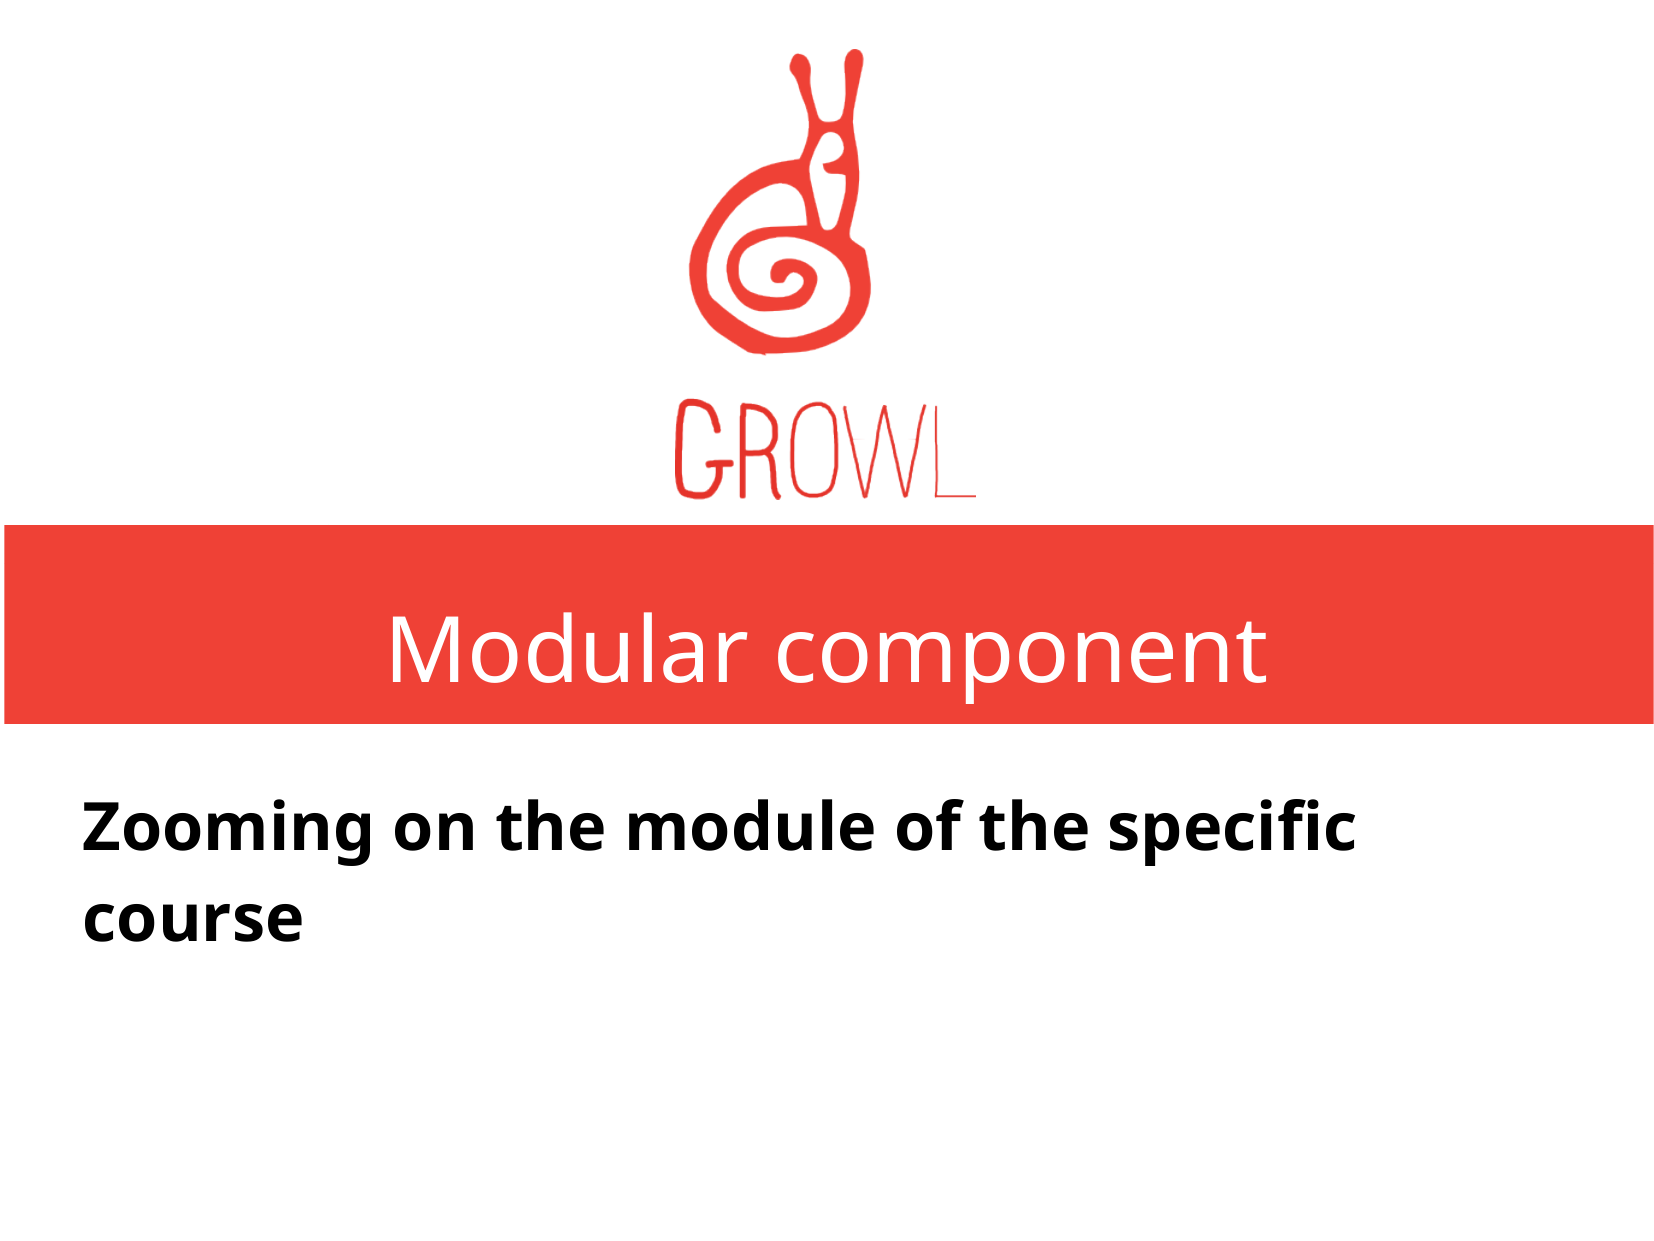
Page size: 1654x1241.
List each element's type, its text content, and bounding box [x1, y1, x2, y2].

list Zooming on the module of the specific course [82, 779, 1571, 1241]
title Modular component [82, 578, 1571, 715]
picture [675, 49, 976, 500]
